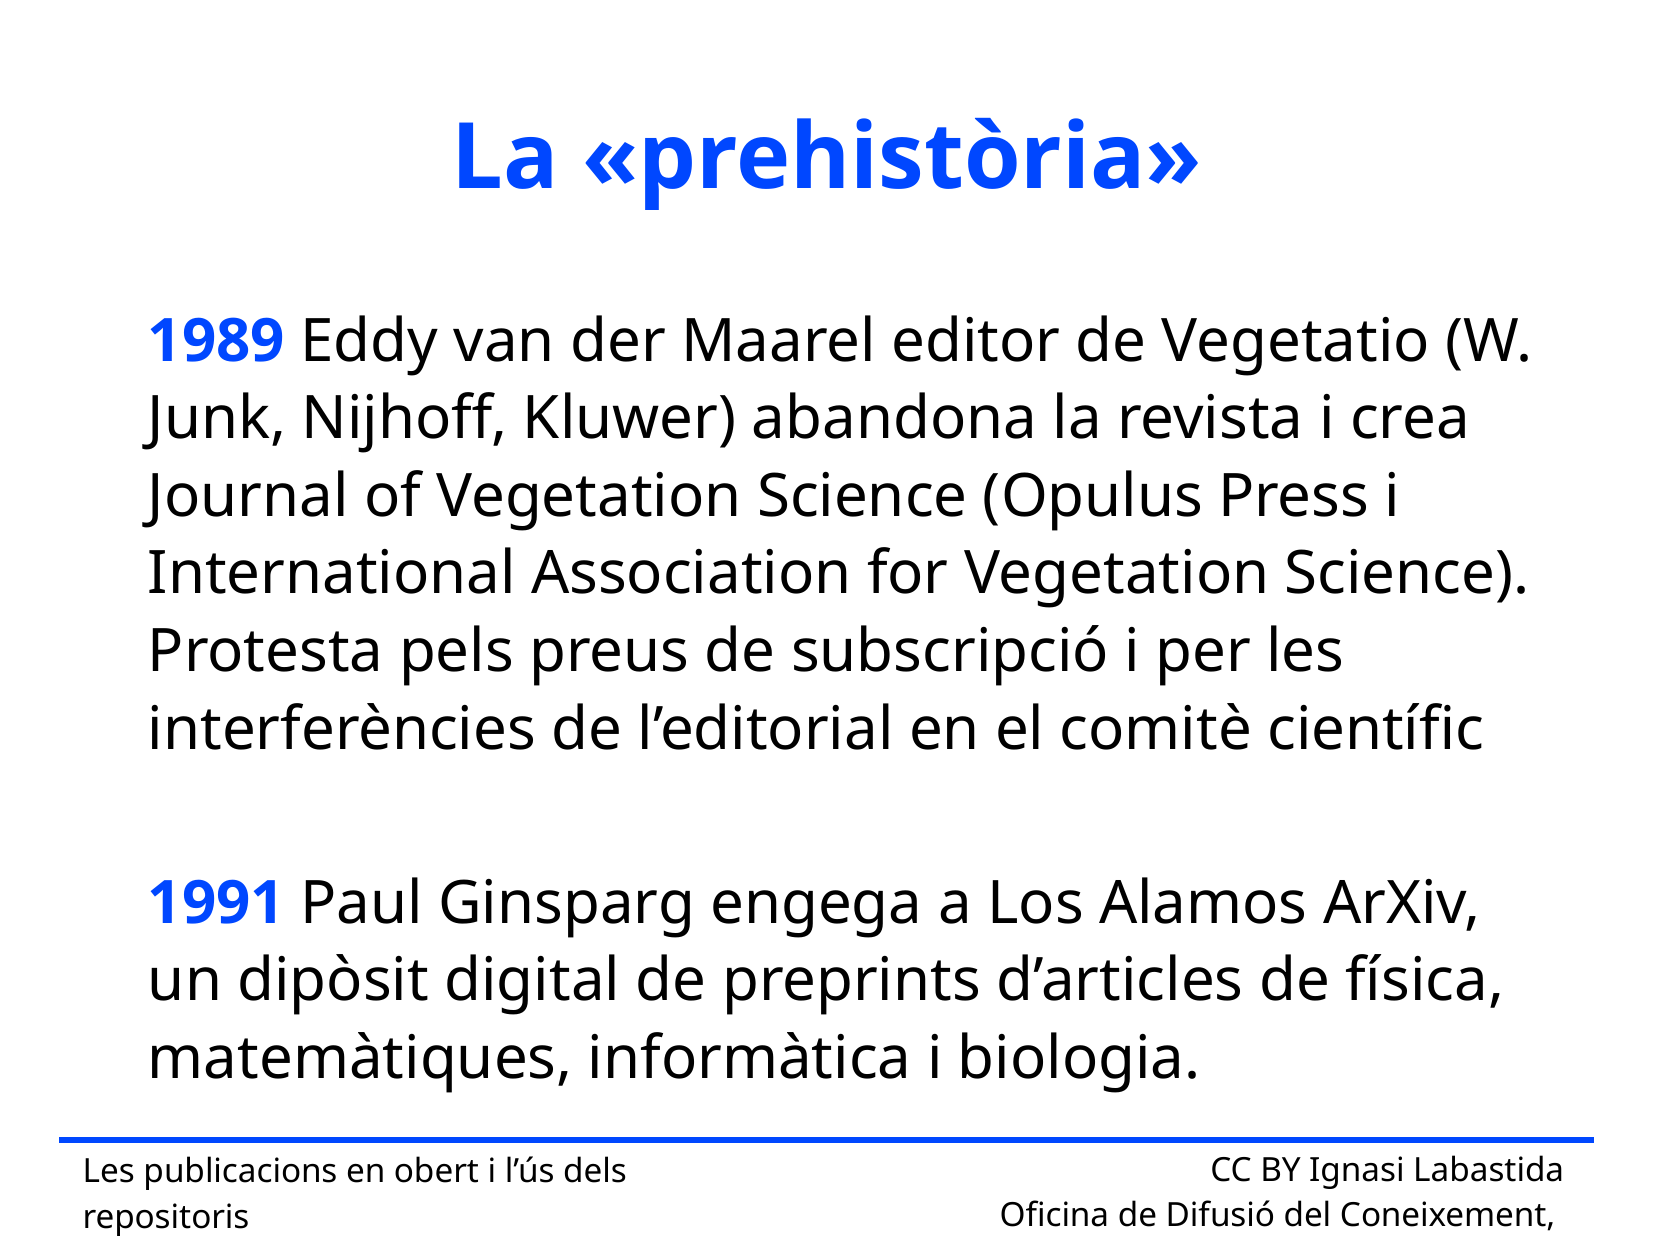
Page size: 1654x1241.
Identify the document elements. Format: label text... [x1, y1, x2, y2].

title La «prehistòria» [83, 39, 1572, 267]
list 1989 Eddy van der Maarel editor de Vegetatio (W. Junk, Nijhoff, Kluwer) abandona la revista i crea Journal of Vegetation Science (Opulus Press i International Association for Vegetation Science). Protesta pels preus de subscripció i per les interferències de l’editorial en el comitè científic 1991 Paul Ginsparg engega a Los Alamos ArXiv, un dipòsit digital de preprints d’articles de física, matemàtiques, informàtica i biologia. [82, 289, 1571, 1108]
